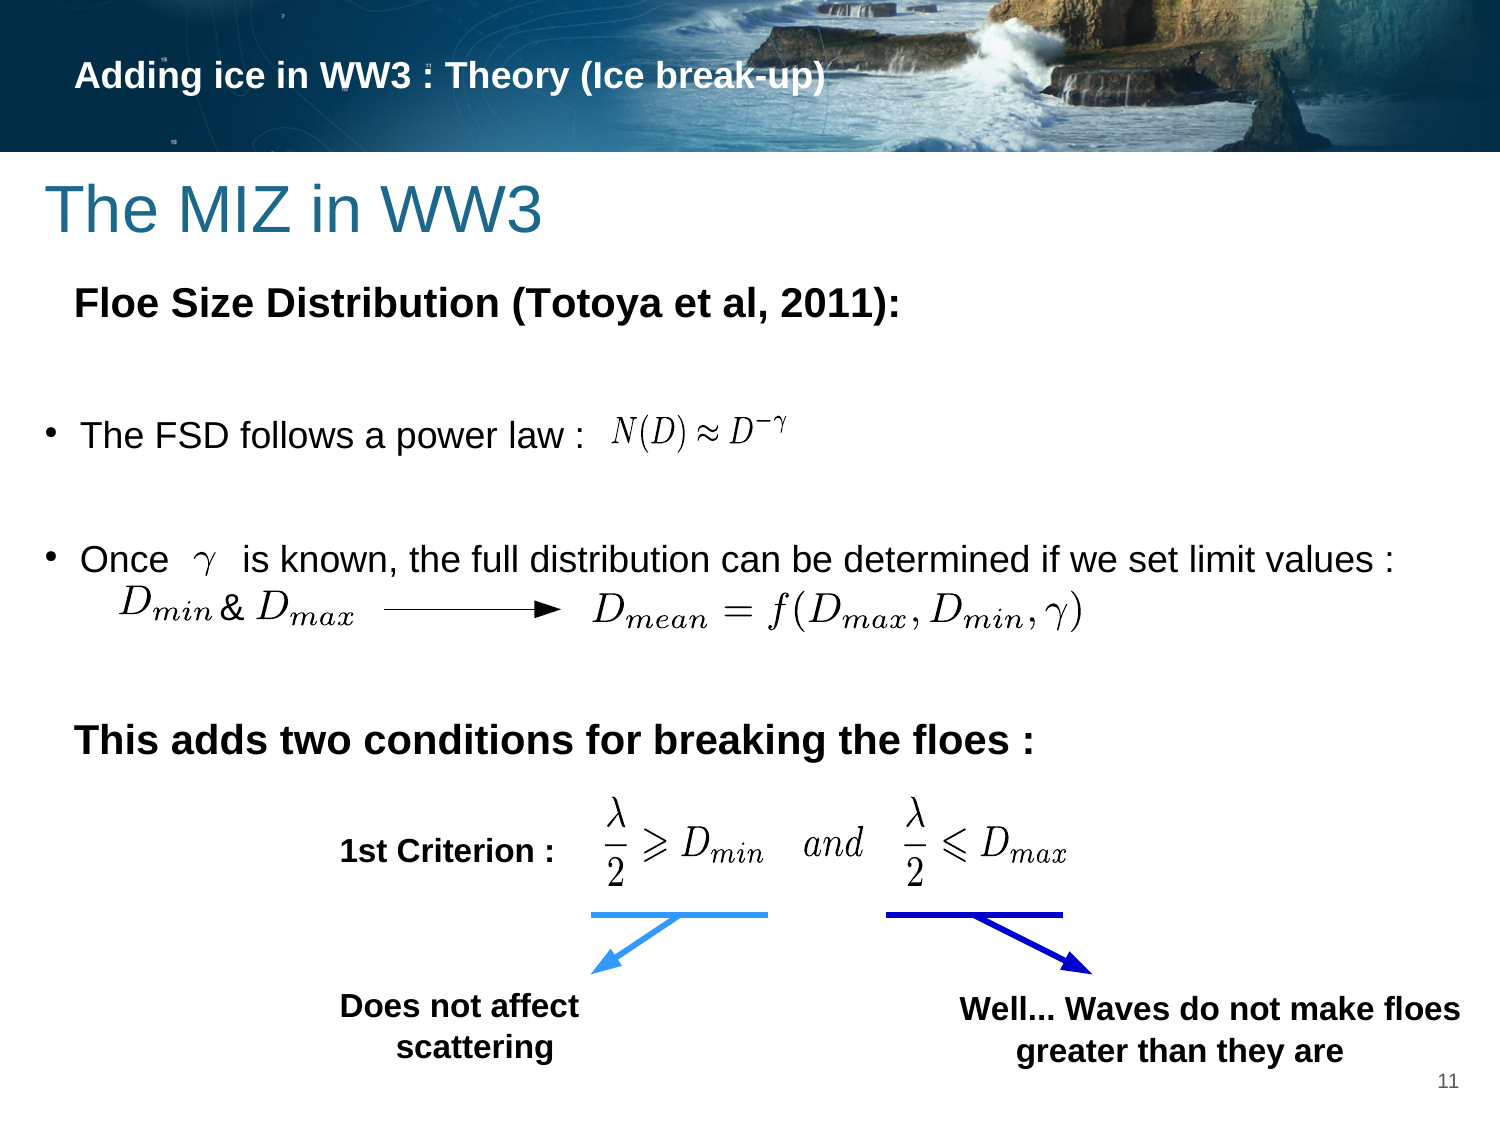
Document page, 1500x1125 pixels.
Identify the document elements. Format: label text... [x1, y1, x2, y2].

text_box [117, 585, 214, 621]
text_box Floe Size Distribution (Totoya et al, 2011): [59, 265, 1477, 412]
text_box This adds two conditions for breaking the floes : [59, 702, 1329, 768]
text_box [254, 590, 356, 626]
text_box Well... Waves do not make floes greater than they are [944, 978, 1500, 1125]
text_box [610, 410, 788, 453]
picture [0, 0, 1500, 152]
text_box [193, 551, 217, 577]
text_box [605, 796, 1068, 886]
text_box The FSD follows a power law : Once is known, the full distribution can be determined if we set limit values : & [29, 401, 1447, 714]
title The MIZ in WW3 [29, 118, 1214, 294]
title Adding ice in WW3 : Theory (Ice break-up) [59, 29, 857, 119]
text_box Does not affect scattering [324, 974, 680, 1072]
text_box 1st Criterion : [324, 820, 591, 875]
text_box [590, 590, 1085, 633]
